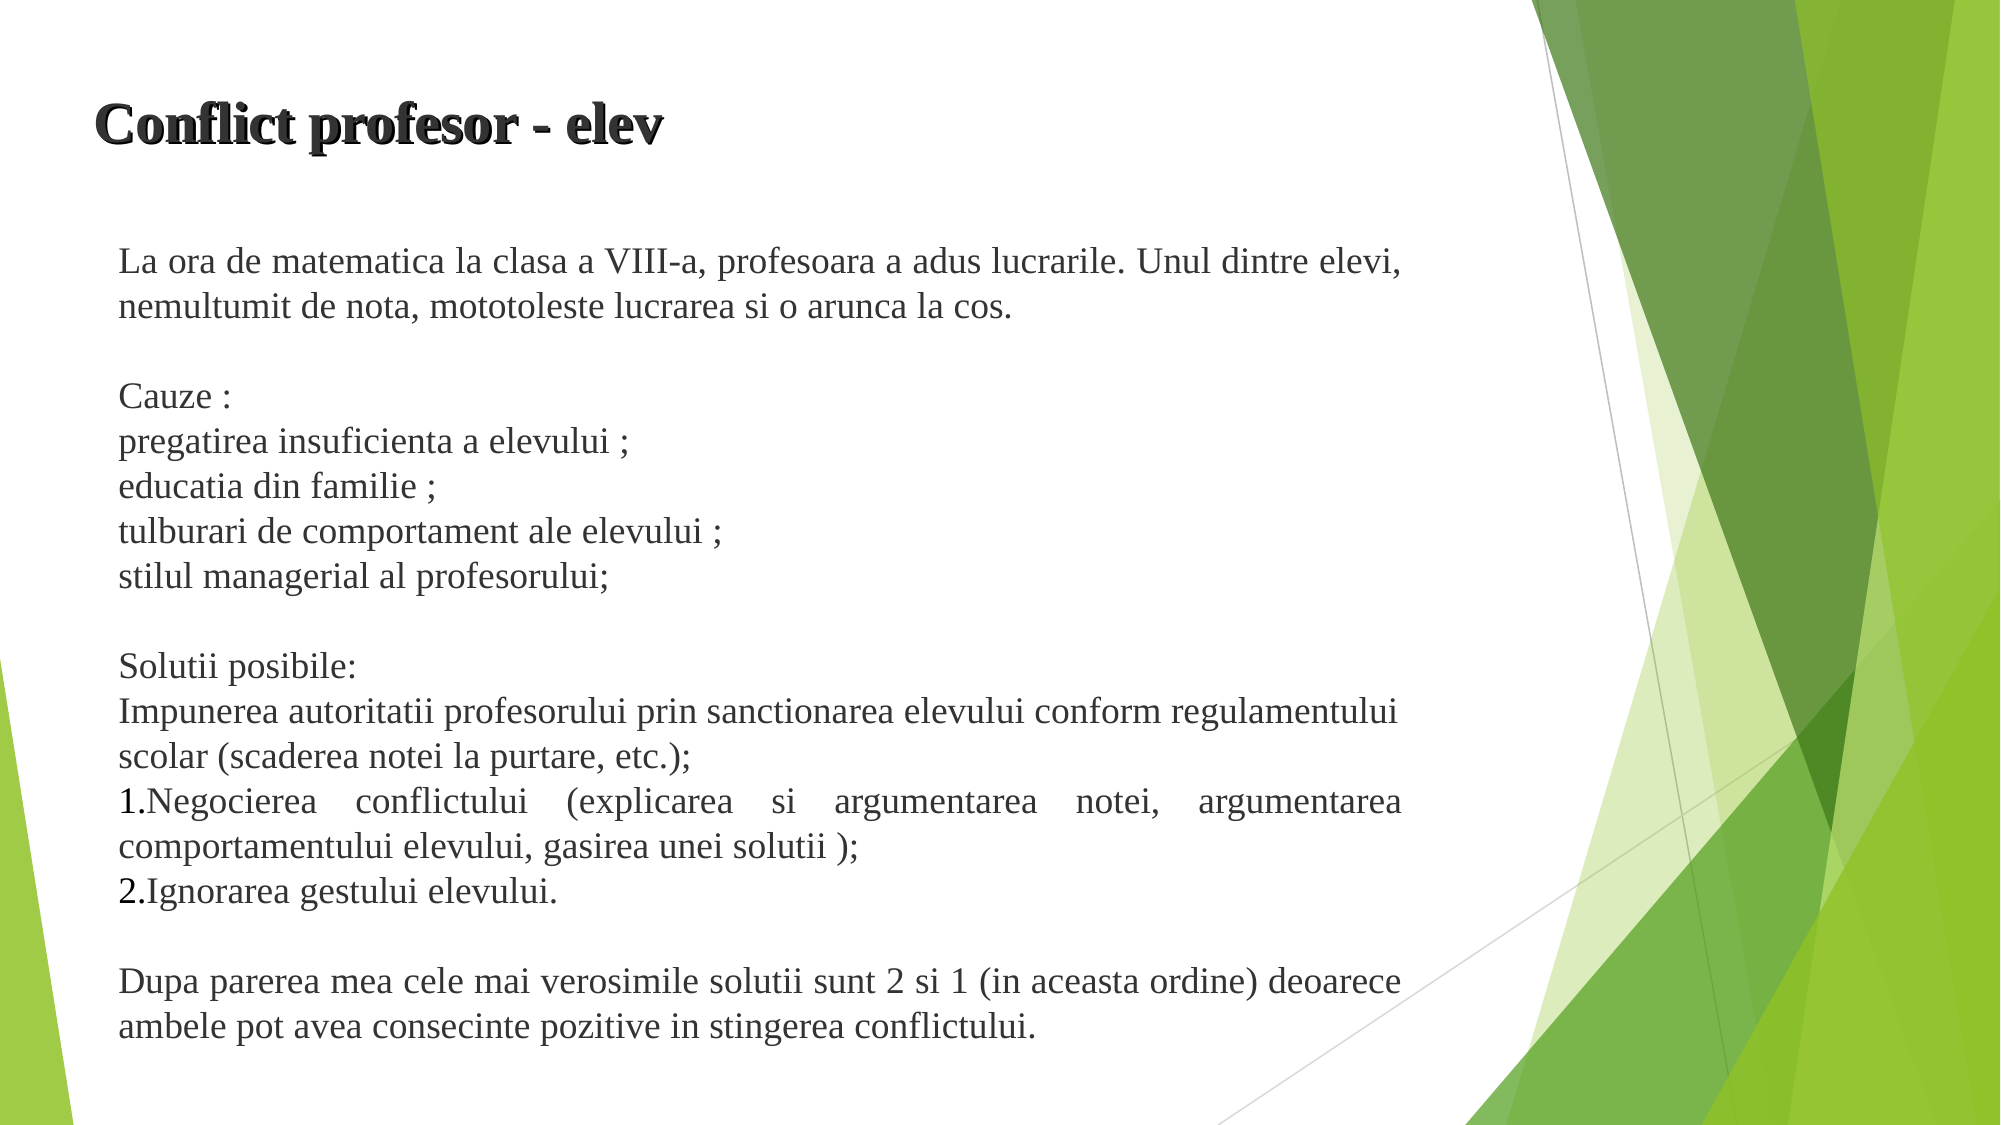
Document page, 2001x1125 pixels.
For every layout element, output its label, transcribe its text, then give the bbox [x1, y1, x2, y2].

text_box La ora de matematica la clasa a VIII-a, profesoara a adus lucrarile. Unul dintre elevi, nemultumit de nota, mototoleste lucrarea si o arunca la cos. Cauze : pregatirea insuficienta a elevului ; educatia din familie ; tulburari de comportament ale elevului ; stilul managerial al profesorului; Solutii posibile: Impunerea autoritatii profesorului prin sanctionarea elevului conform regulamentului scolar (scaderea notei la purtare, etc.); Negocierea conflictului (explicarea si argumentarea notei, argumentarea comportamentului elevului, gasirea unei solutii ); Ignorarea gestului elevului. Dupa parerea mea cele mai verosimile solutii sunt 2 si 1 (in aceasta ordine) deoarece ambele pot avea consecinte pozitive in stingerea conflictului. [103, 183, 1434, 1062]
text_box Conflict profesor - elev [78, 76, 880, 163]
